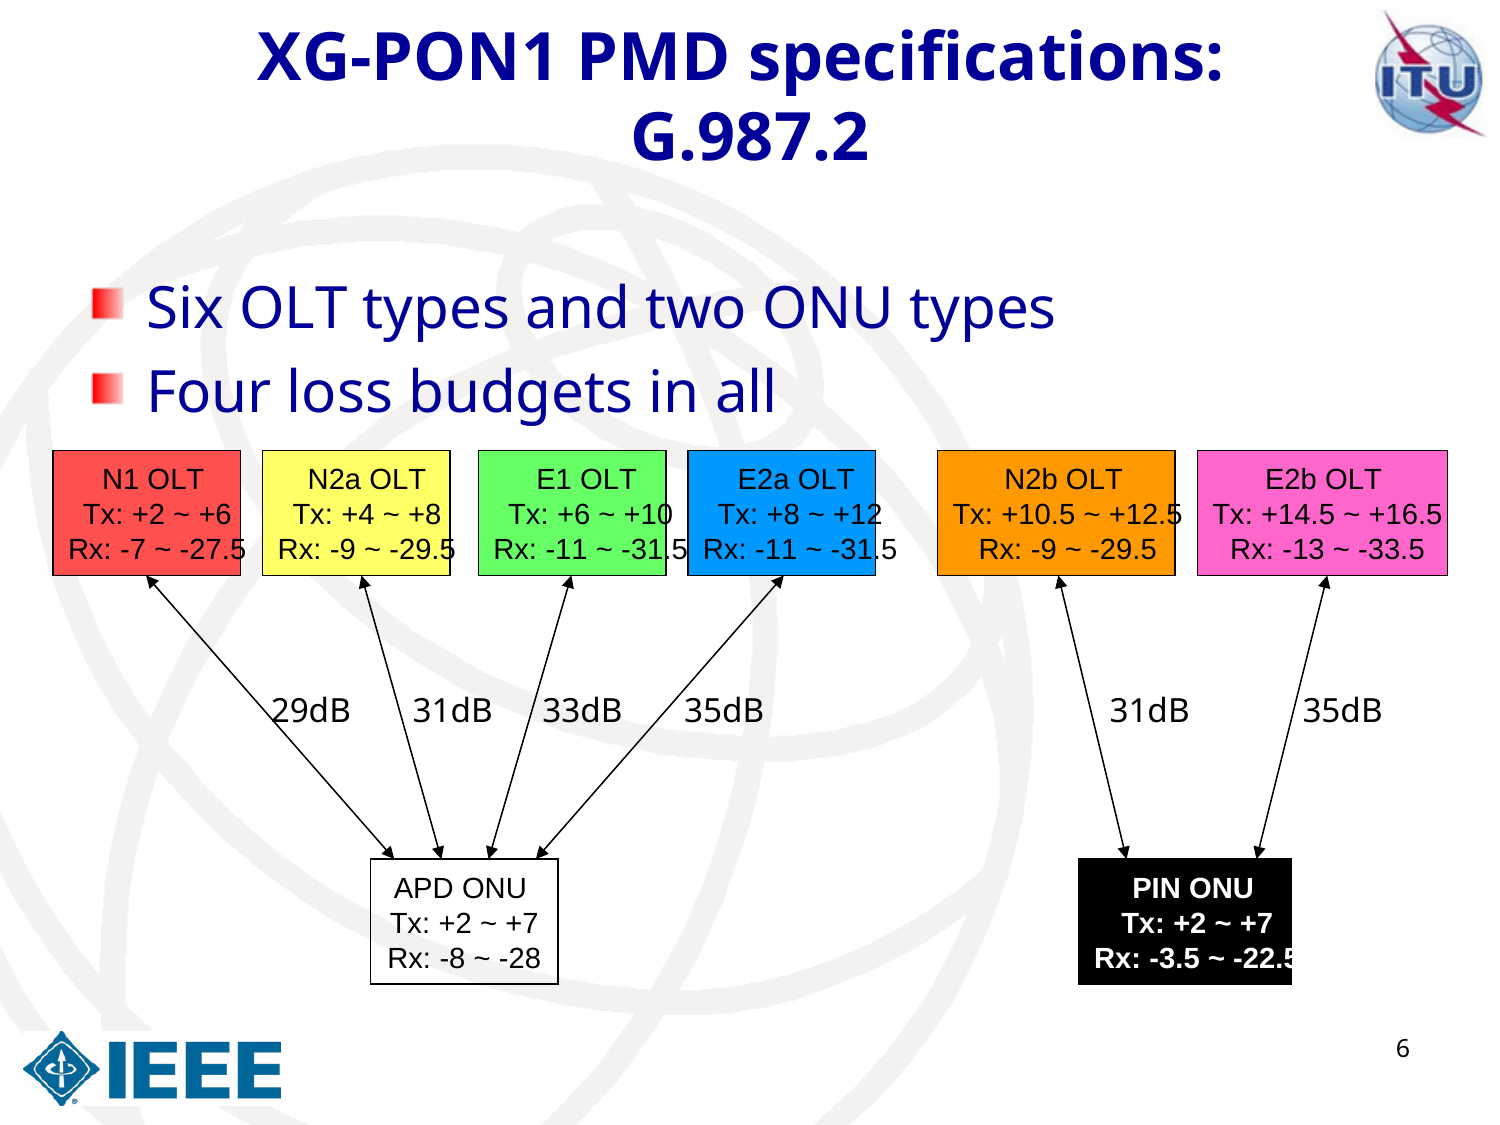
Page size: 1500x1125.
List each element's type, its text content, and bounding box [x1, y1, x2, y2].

text_box N2a OLT Tx: +4 ~ +8 Rx: -9 ~ -29.5 [262, 450, 451, 576]
text_box E1 OLT Tx: +6 ~ +10 Rx: -11 ~ -31.5 [478, 450, 666, 576]
text_box 29dB [255, 681, 366, 737]
text_box E2b OLT Tx: +14.5 ~ +16.5 Rx: -13 ~ -33.5 [1197, 450, 1448, 576]
text_box 35dB [669, 681, 780, 737]
text_box 31dB [1094, 681, 1205, 737]
text_box 35dB [1287, 681, 1398, 737]
list Six OLT types and two ONU types Four loss budgets in all [75, 262, 1426, 1006]
title XG-PON1 PMD specifications: G.987.2 [0, 0, 1500, 188]
text_box <numéro> [1112, 1025, 1426, 1101]
text_box E2a OLT Tx: +8 ~ +12 Rx: -11 ~ -31.5 [687, 450, 876, 576]
text_box PIN ONU Tx: +2 ~ +7 Rx: -3.5 ~ -22.5 [1079, 859, 1292, 985]
picture [0, 188, 1058, 1125]
text_box N1 OLT Tx: +2 ~ +6 Rx: -7 ~ -27.5 [53, 450, 241, 576]
text_box N2b OLT Tx: +10.5 ~ +12.5 Rx: -9 ~ -29.5 [937, 450, 1176, 576]
text_box 31dB [397, 681, 508, 737]
text_box APD ONU Tx: +2 ~ +7 Rx: -8 ~ -28 [370, 859, 559, 985]
text_box 33dB [527, 681, 638, 737]
